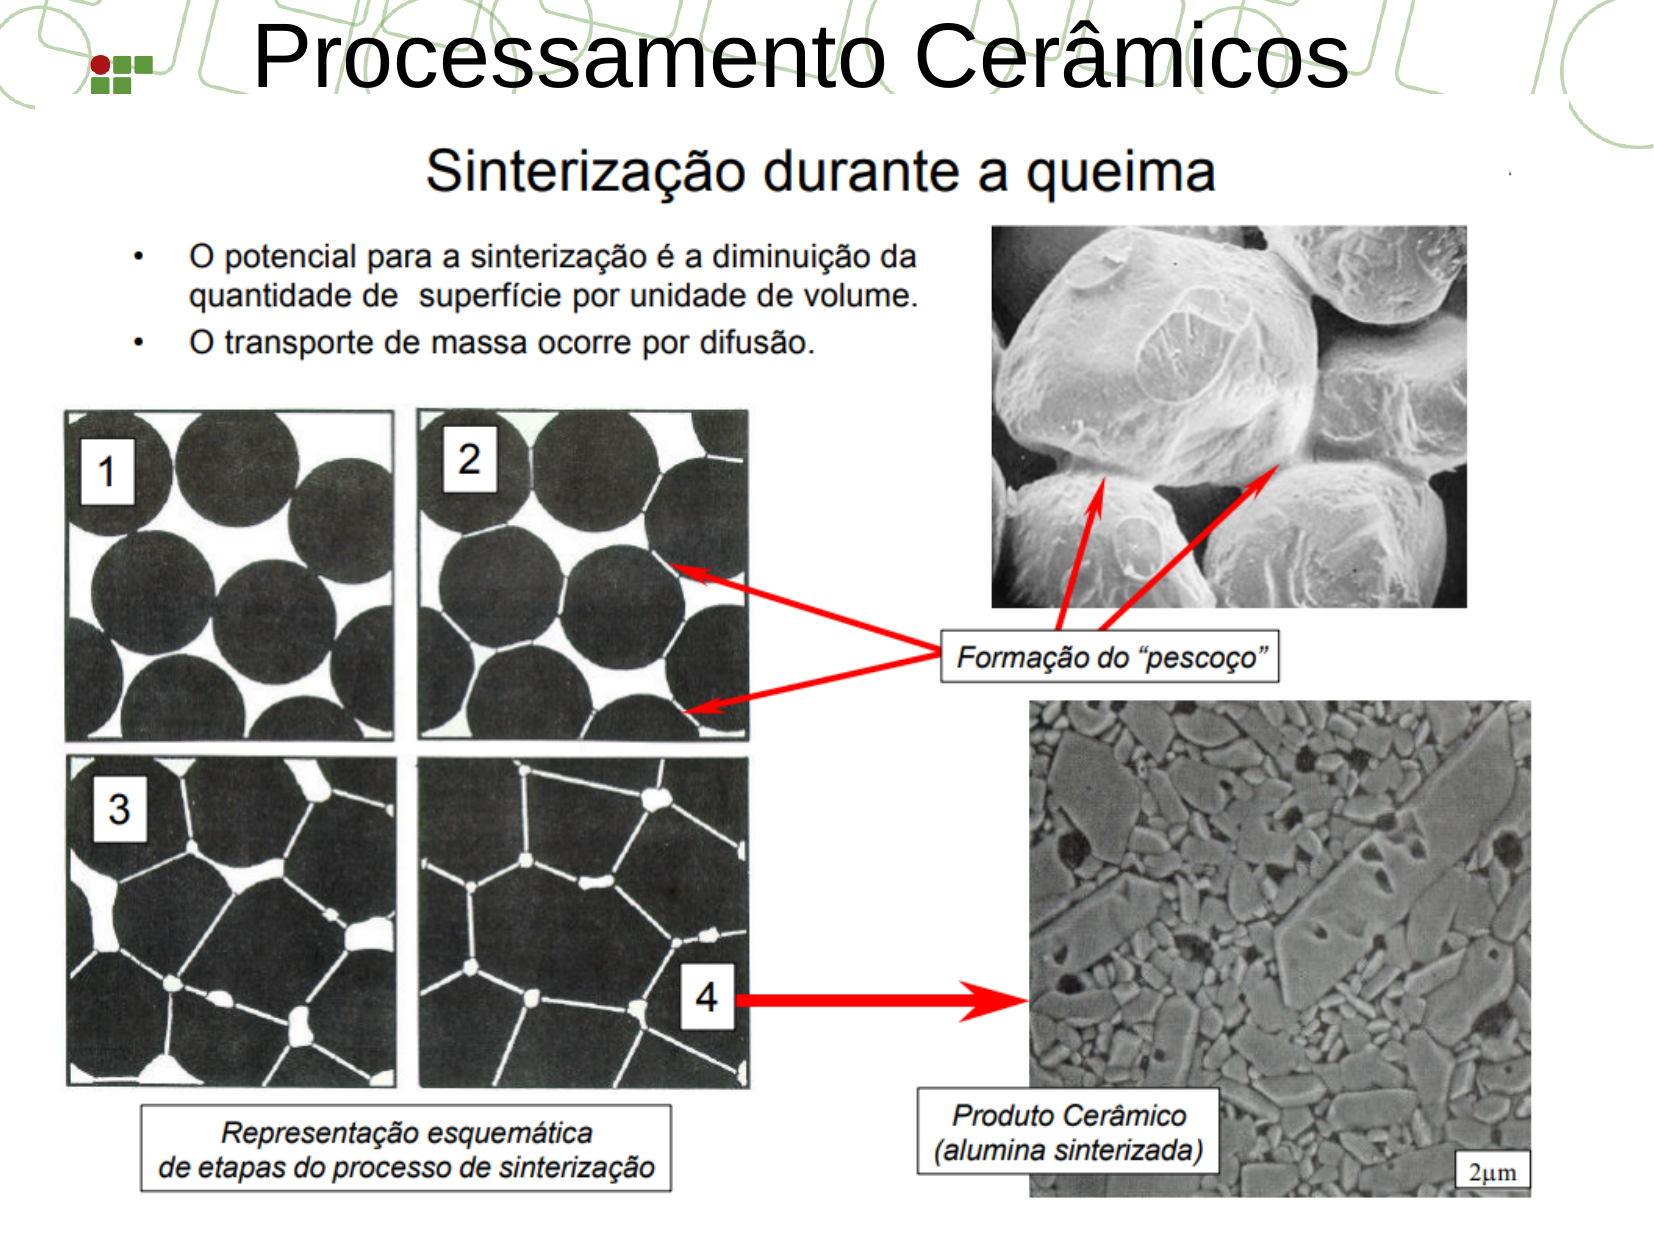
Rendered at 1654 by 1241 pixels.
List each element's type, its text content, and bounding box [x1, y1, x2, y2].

title Processamento Cerâmicos [70, 0, 1559, 94]
picture [0, 0, 1654, 1237]
